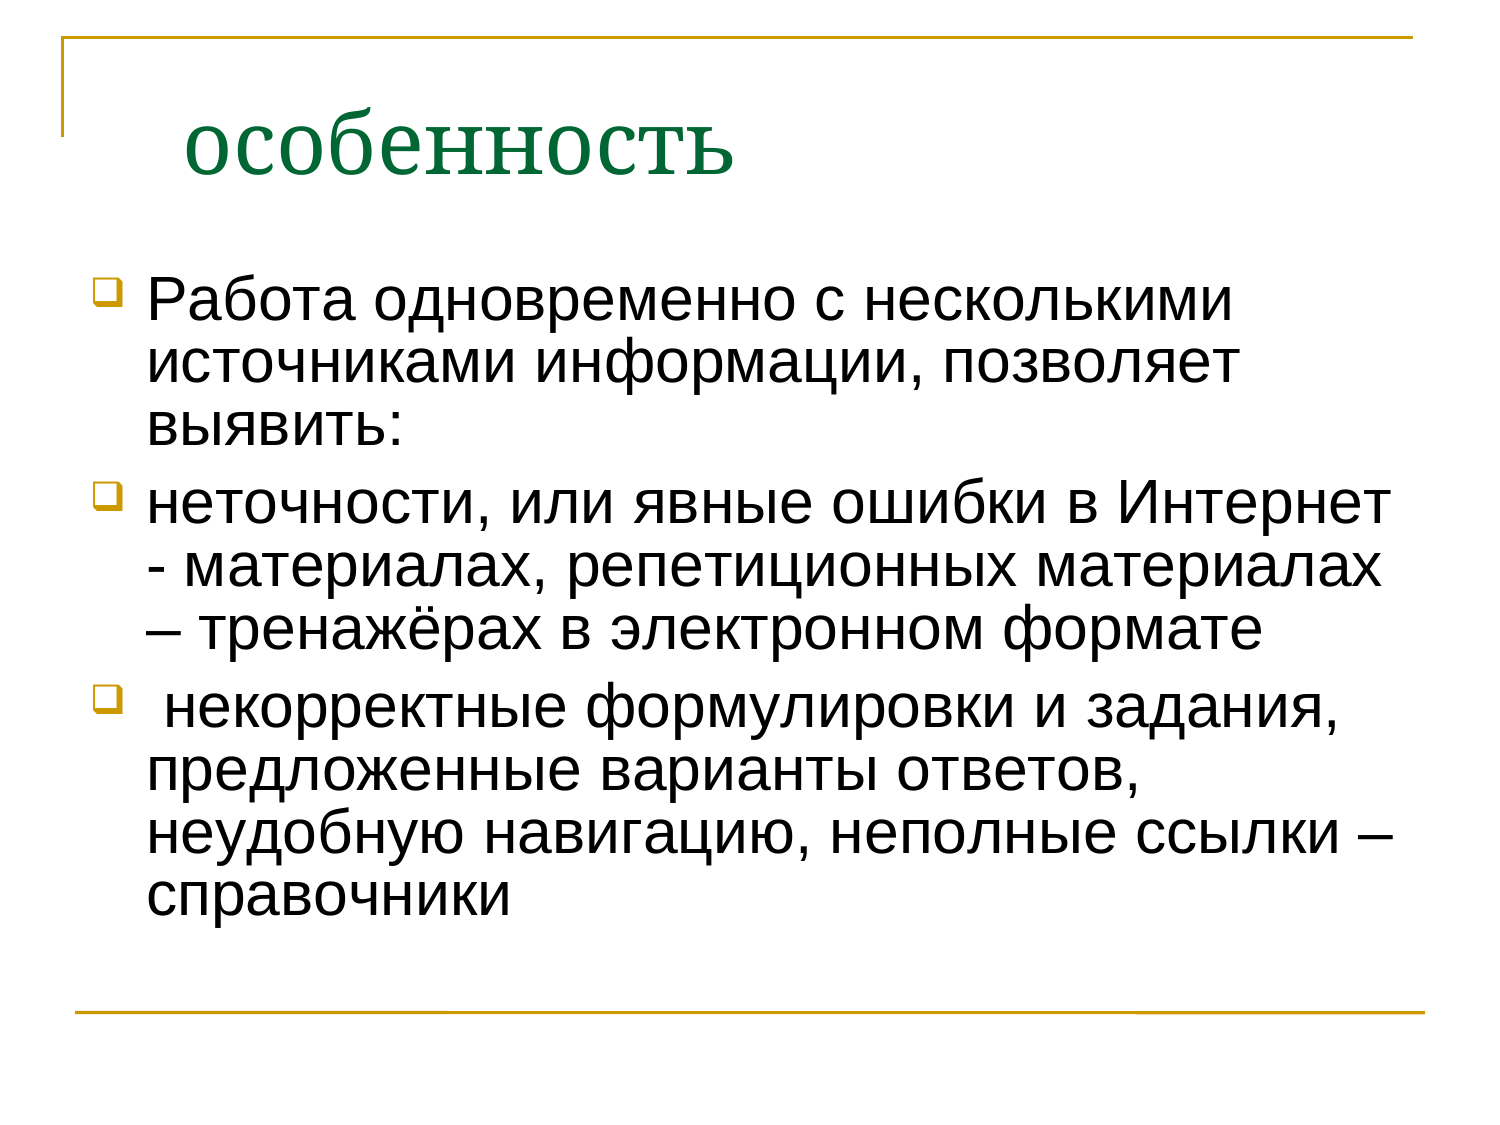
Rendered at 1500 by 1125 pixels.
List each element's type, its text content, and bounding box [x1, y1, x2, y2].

list Работа одновременно с несколькими источниками информации, позволяет выявить: неточности, или явные ошибки в Интернет - материалах, репетиционных материалах – тренажёрах в электронном формате некорректные формулировки и задания, предложенные варианты ответов, неудобную навигацию, неполные ссылки – справочники [75, 262, 1426, 1006]
title особенность [183, 35, 1462, 246]
